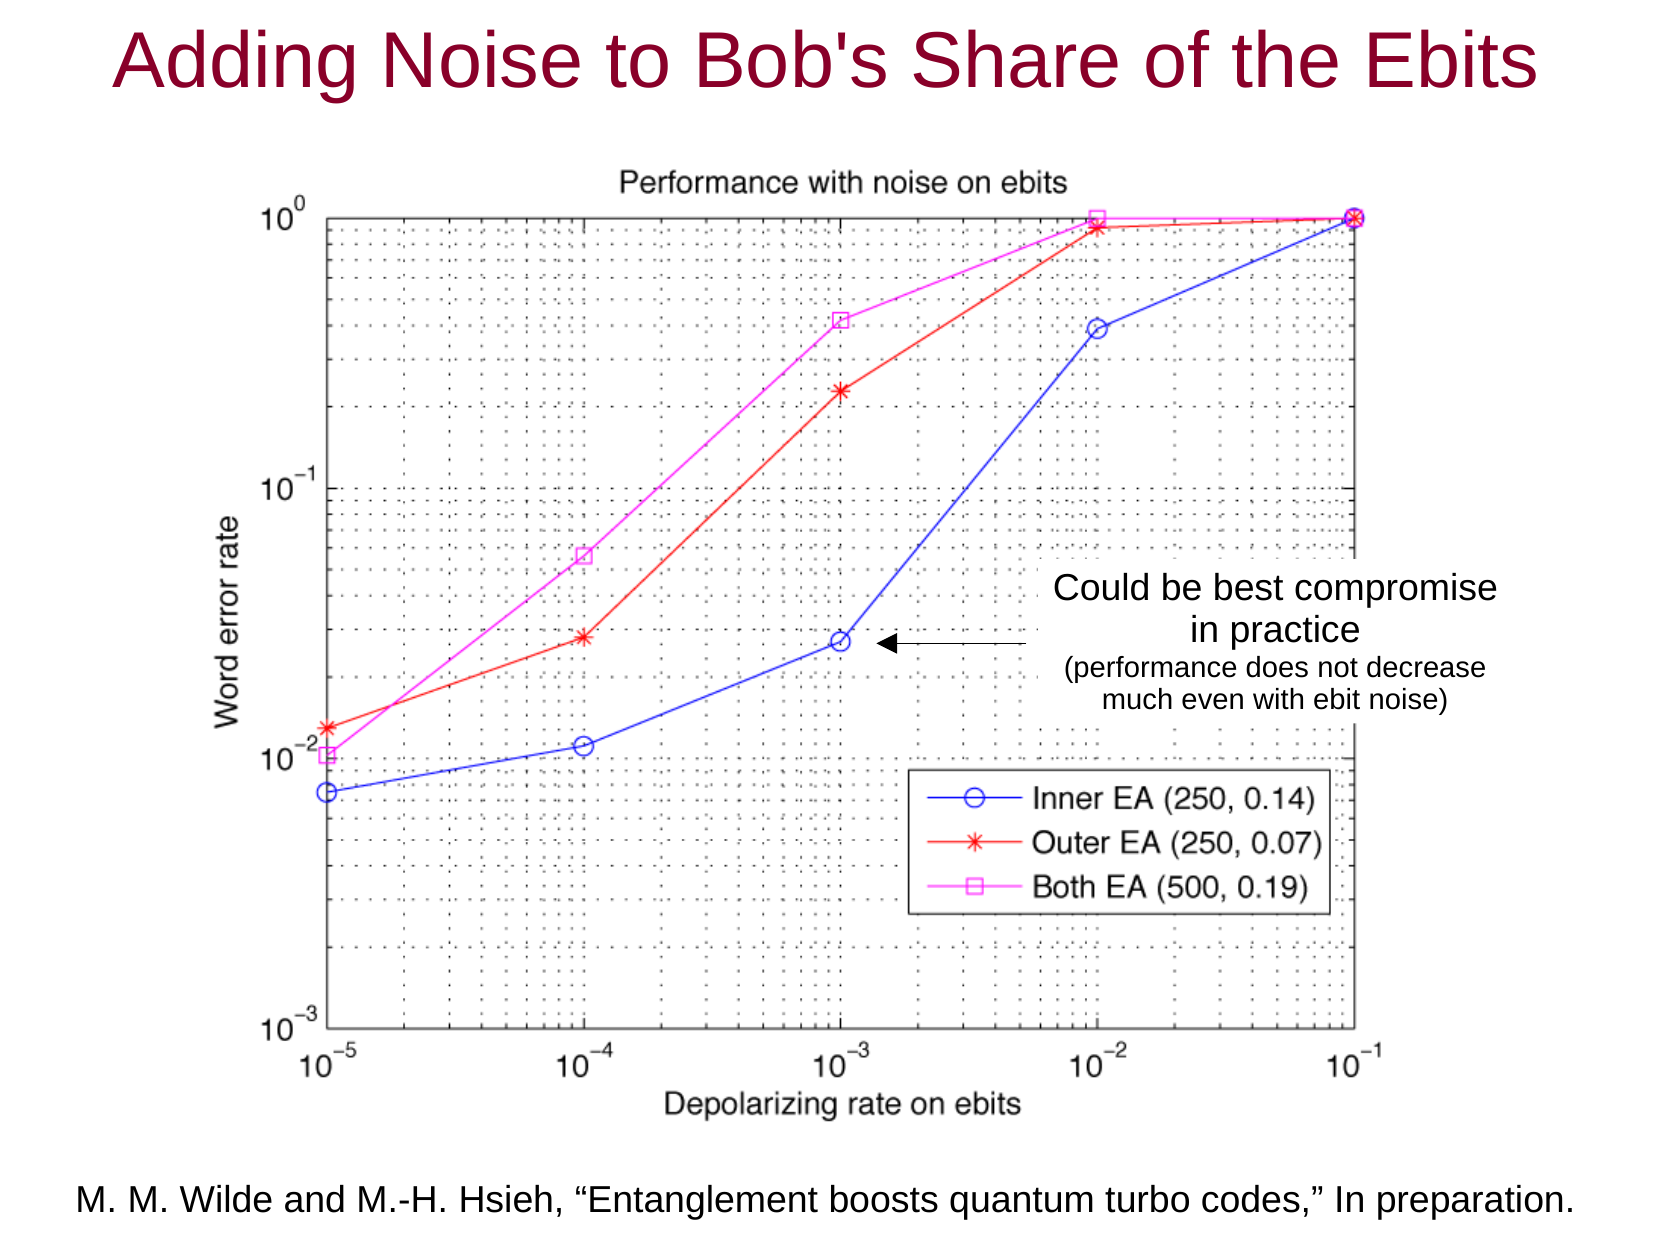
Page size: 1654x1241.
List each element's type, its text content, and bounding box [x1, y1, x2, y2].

text_box M. M. Wilde and M.-H. Hsieh, “Entanglement boosts quantum turbo codes,” In preparation. [60, 1171, 1594, 1229]
picture [155, 144, 1481, 1138]
text_box Could be best compromise in practice (performance does not decrease much even with ebit noise) [1038, 559, 1514, 724]
title Adding Noise to Bob's Share of the Ebits [0, 0, 1654, 113]
